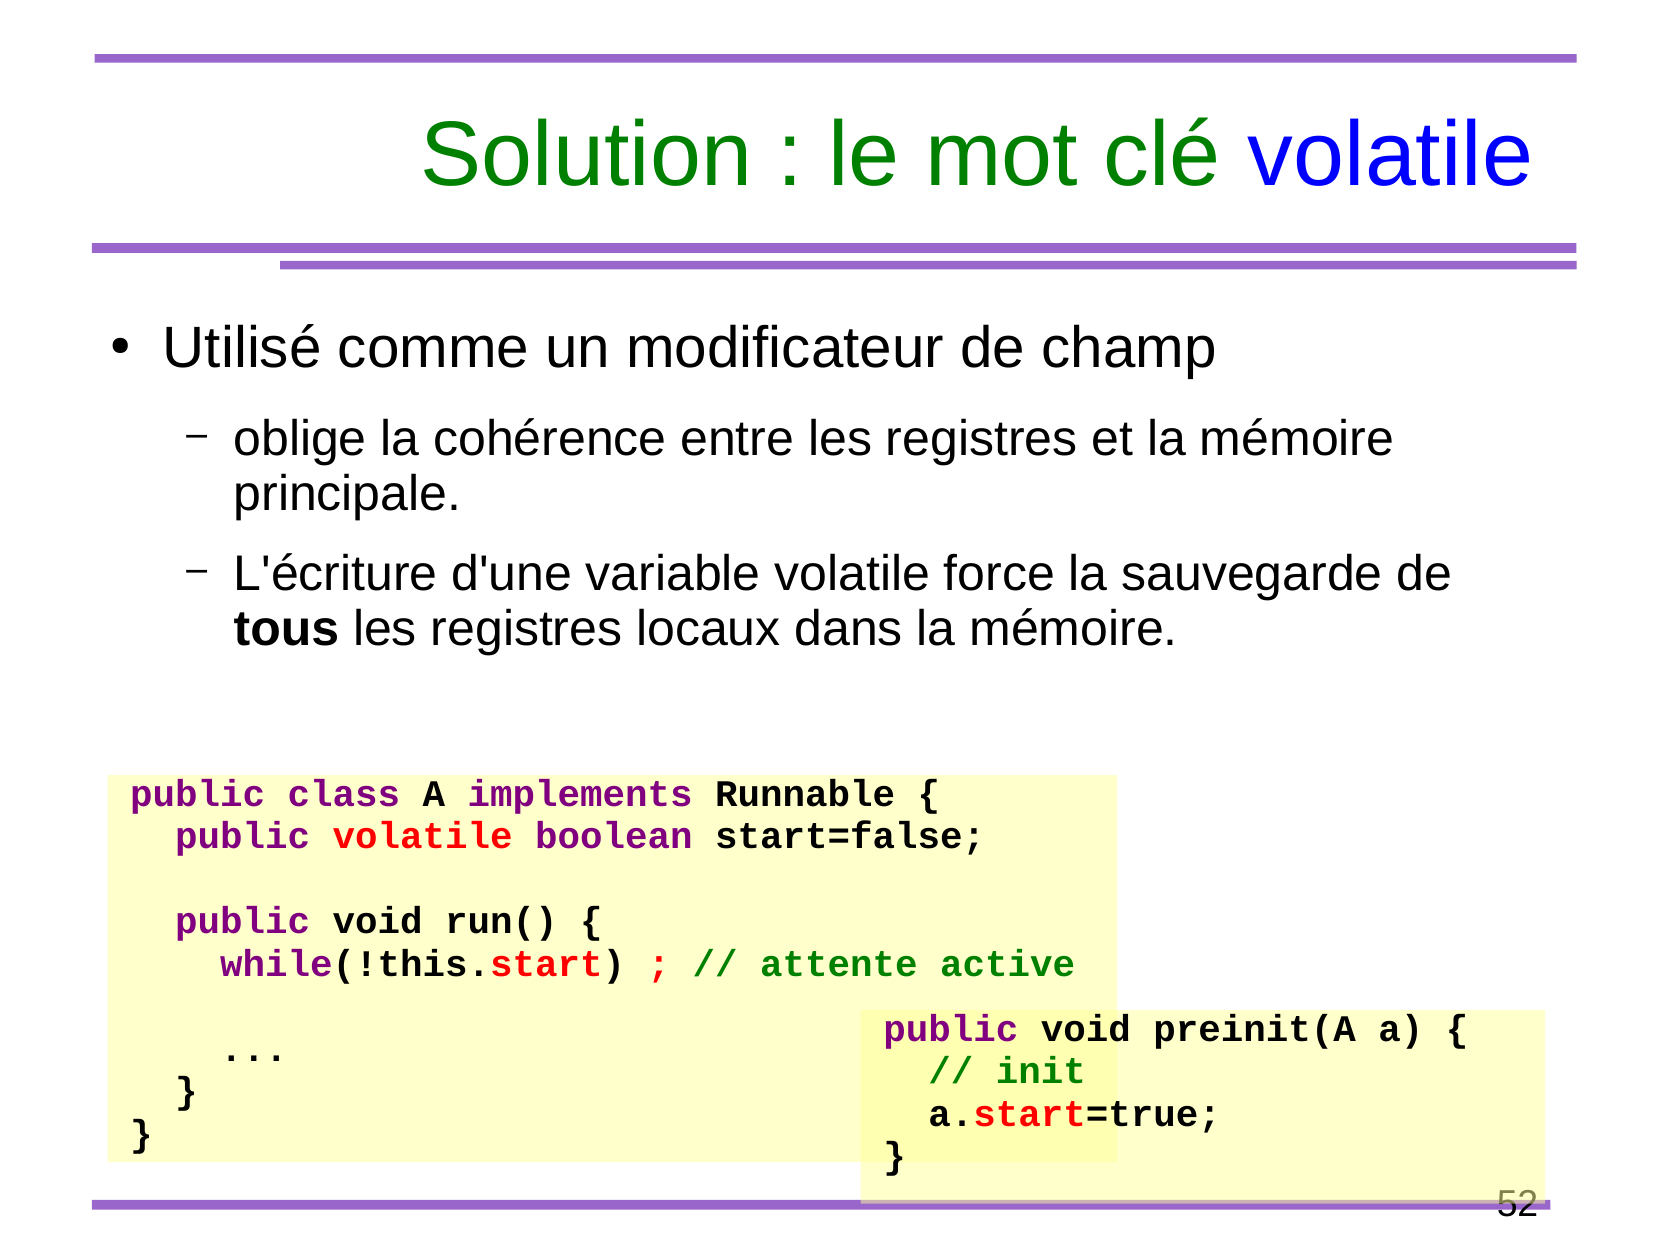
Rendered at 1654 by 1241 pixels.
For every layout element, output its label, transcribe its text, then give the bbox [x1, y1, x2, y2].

text_box public class A implements Runnable { public volatile boolean start=false; public void run() { while(!this.start) ; // attente active ... } } [107, 775, 1118, 1163]
title Solution : le mot clé volatile [121, 49, 1534, 257]
text_box public void preinit(A a) { // init a.start=true; } [860, 1010, 1546, 1204]
list Utilisé comme un modificateur de champ oblige la cohérence entre les registres et la mémoire principale. L'écriture d'une variable volatile force la sauvegarde de tous les registres locaux dans la mémoire. [92, 315, 1563, 1163]
